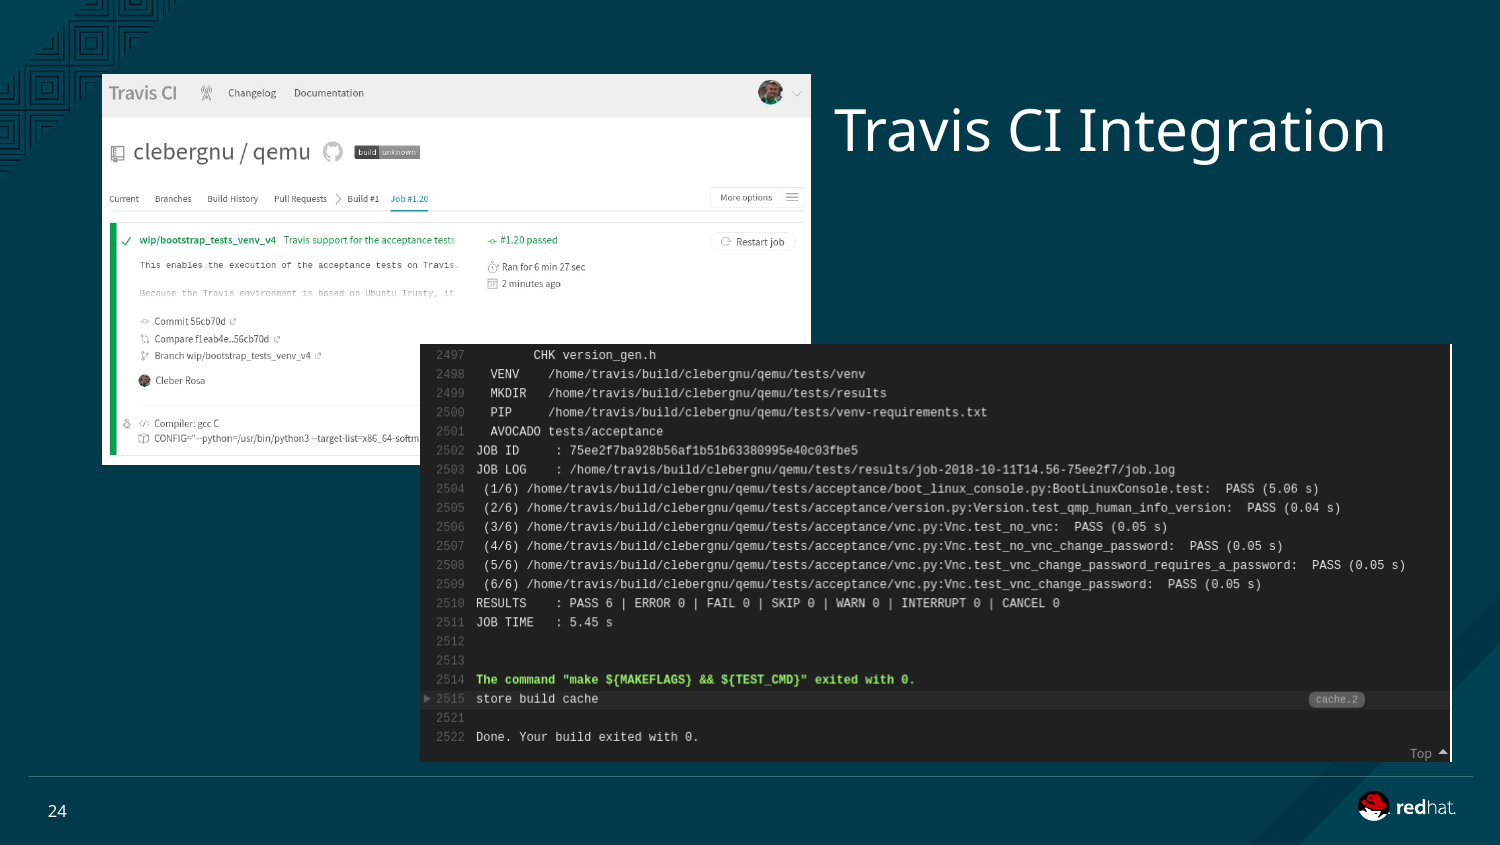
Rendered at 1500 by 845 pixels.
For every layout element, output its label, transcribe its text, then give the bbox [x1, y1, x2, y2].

title Travis CI Integration [112, 0, 1388, 169]
picture [99, 38, 103, 49]
picture [103, 75, 1451, 761]
